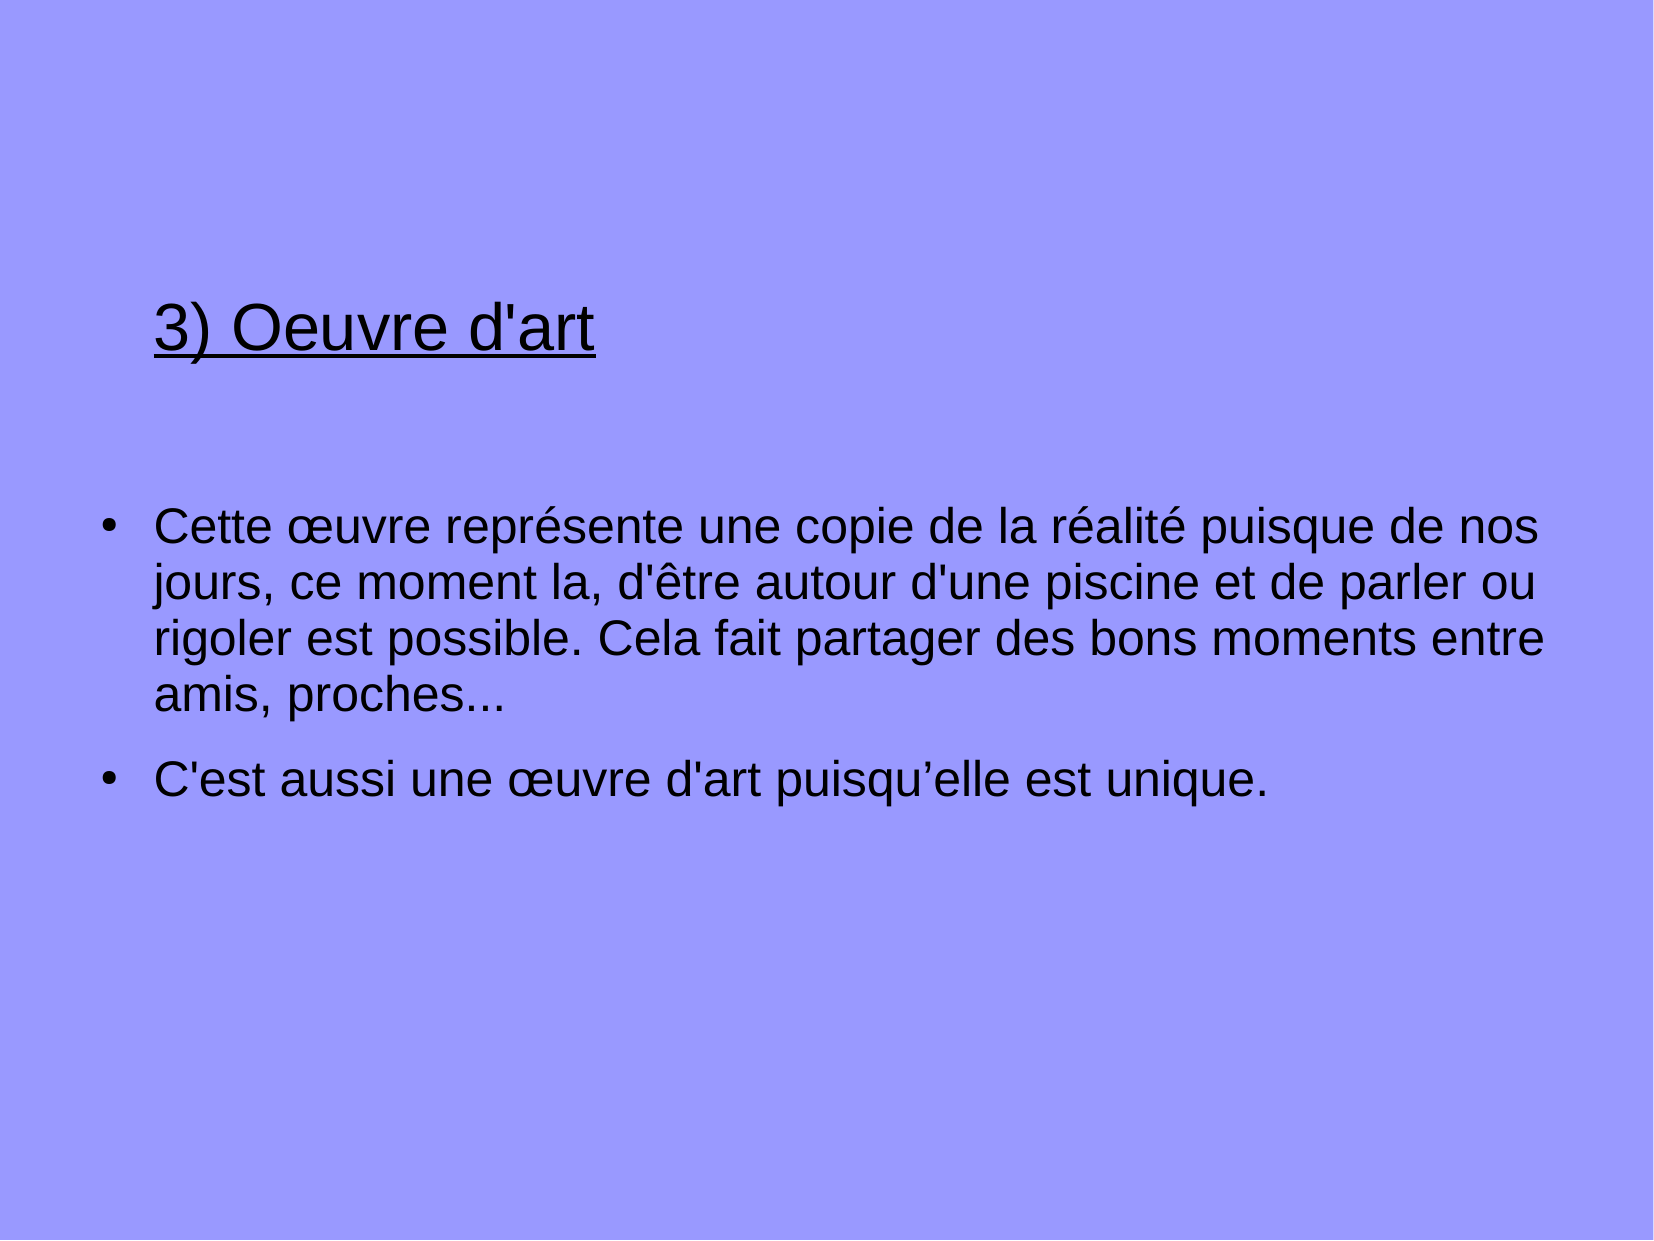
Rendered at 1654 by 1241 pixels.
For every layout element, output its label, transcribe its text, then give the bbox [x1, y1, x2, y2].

list 3) Oeuvre d'art Cette œuvre représente une copie de la réalité puisque de nos jours, ce moment la, d'être autour d'une piscine et de parler ou rigoler est possible. Cela fait partager des bons moments entre amis, proches... C'est aussi une œuvre d'art puisqu’elle est unique. [82, 290, 1571, 1010]
